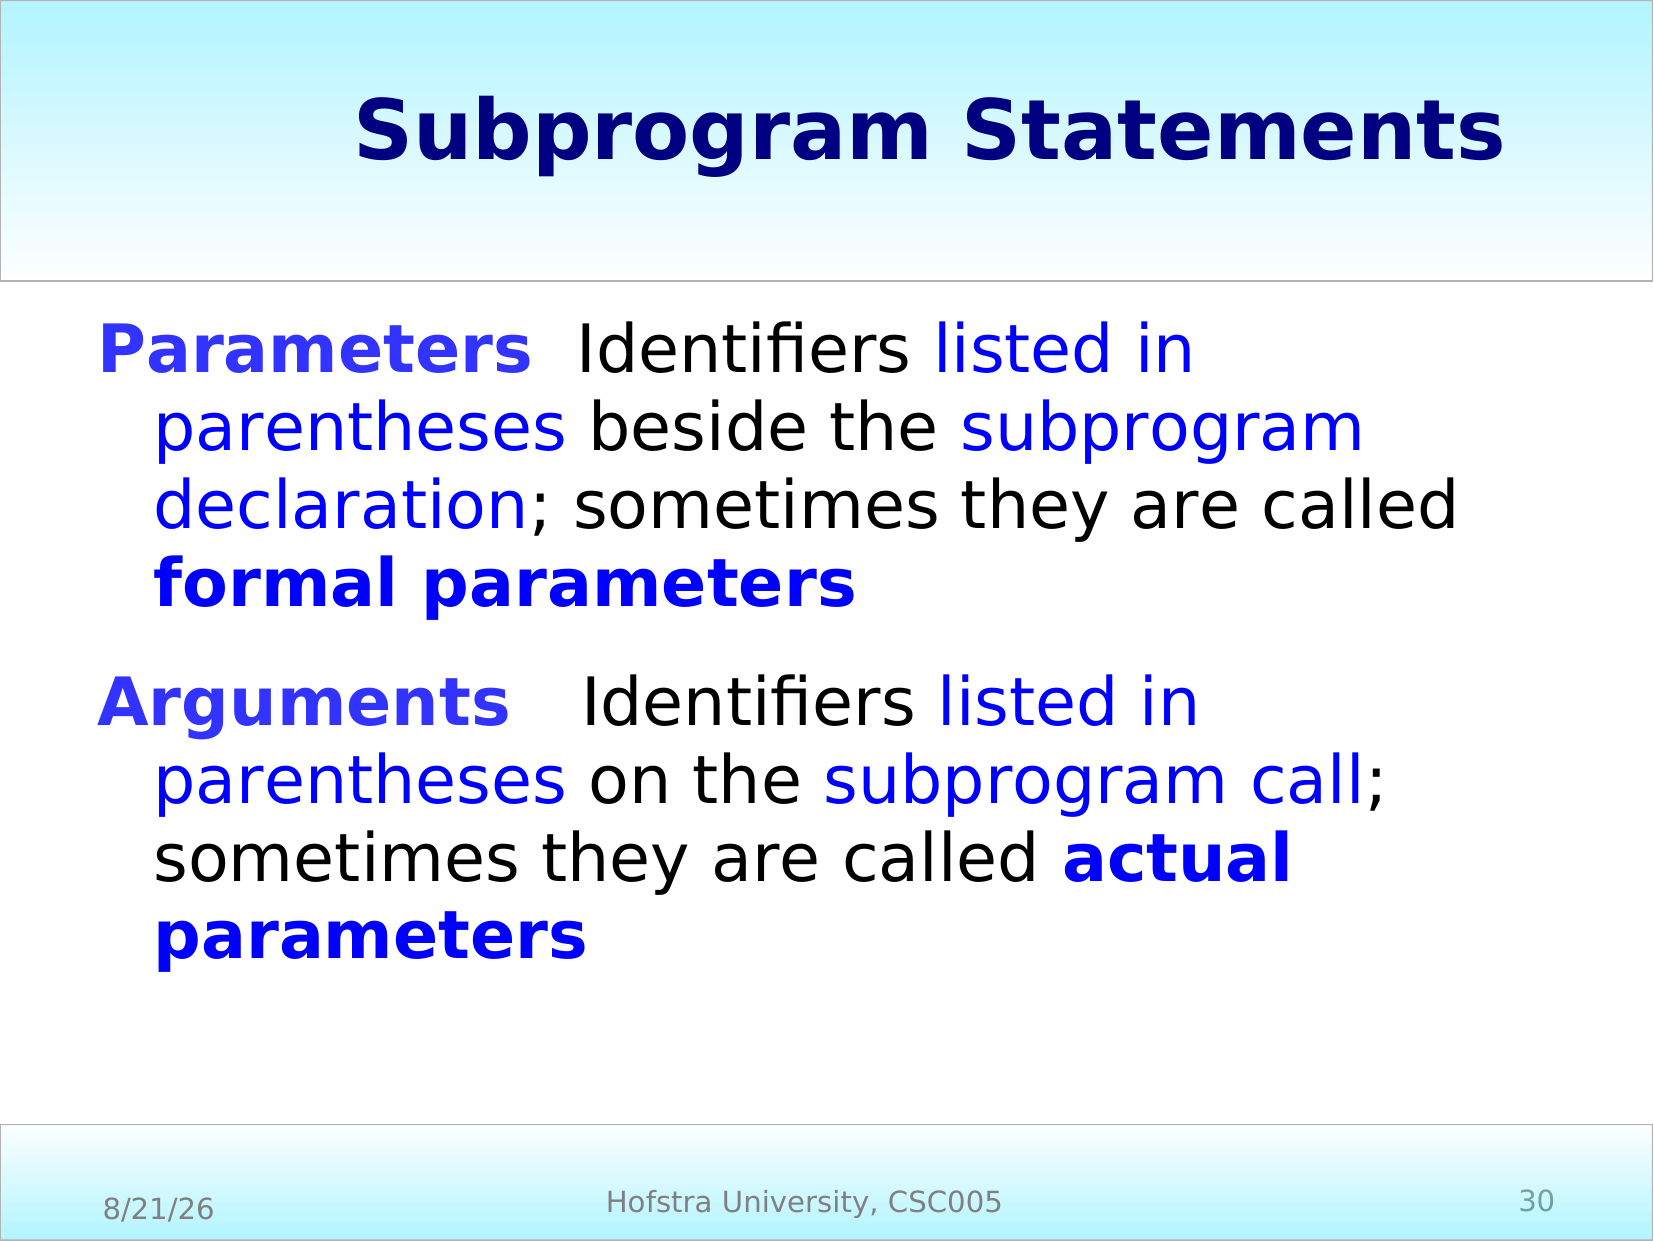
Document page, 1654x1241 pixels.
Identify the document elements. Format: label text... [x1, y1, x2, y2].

list Parameters Identifiers listed in parentheses beside the subprogram declaration; sometimes they are called formal parameters Arguments Identifiers listed in parentheses on the subprogram call; sometimes they are called actual parameters [82, 303, 1571, 1131]
title Subprogram Statements [247, 27, 1612, 235]
